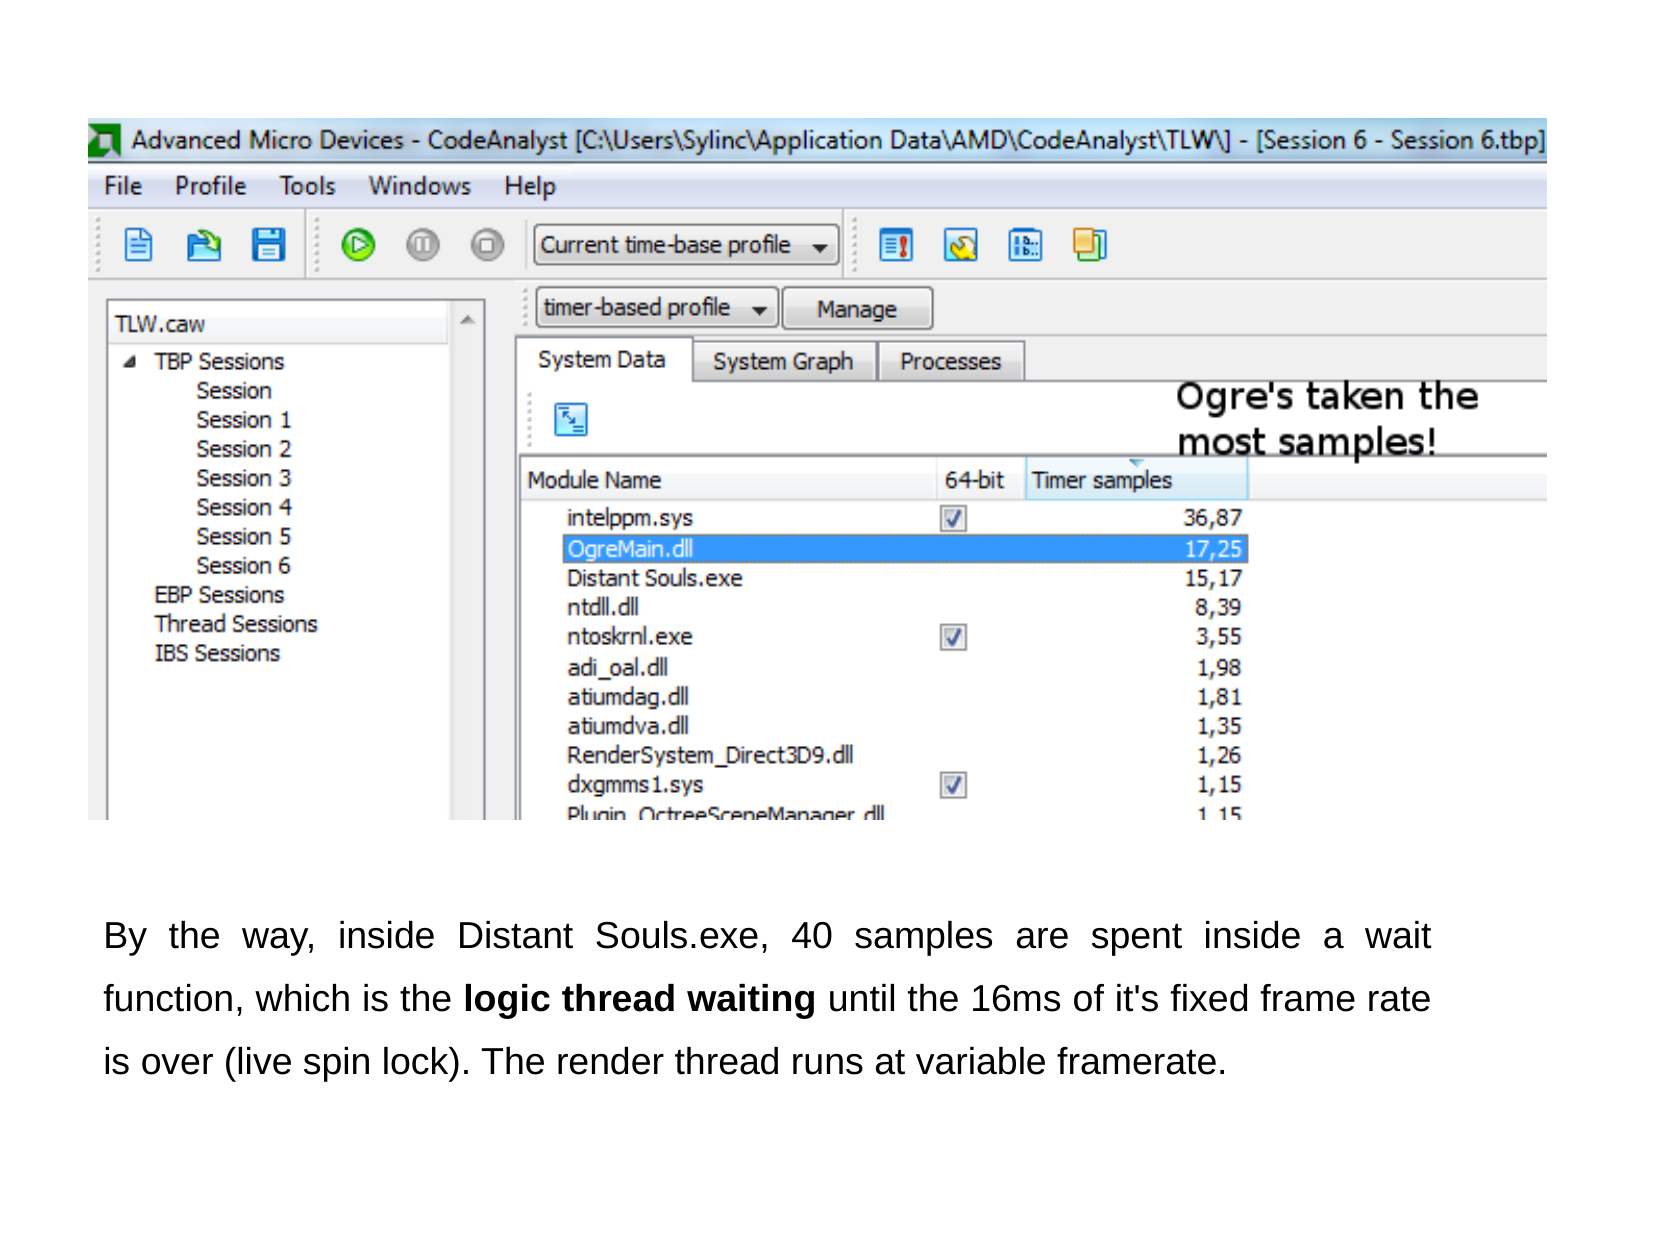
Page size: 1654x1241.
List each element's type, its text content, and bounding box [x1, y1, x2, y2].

text_box By the way, inside Distant Souls.exe, 40 samples are spent inside a wait function, which is the logic thread waiting until the 16ms of it's fixed frame rate is over (live spin lock). The render thread runs at variable framerate. [88, 885, 1447, 1071]
picture [88, 118, 1547, 821]
